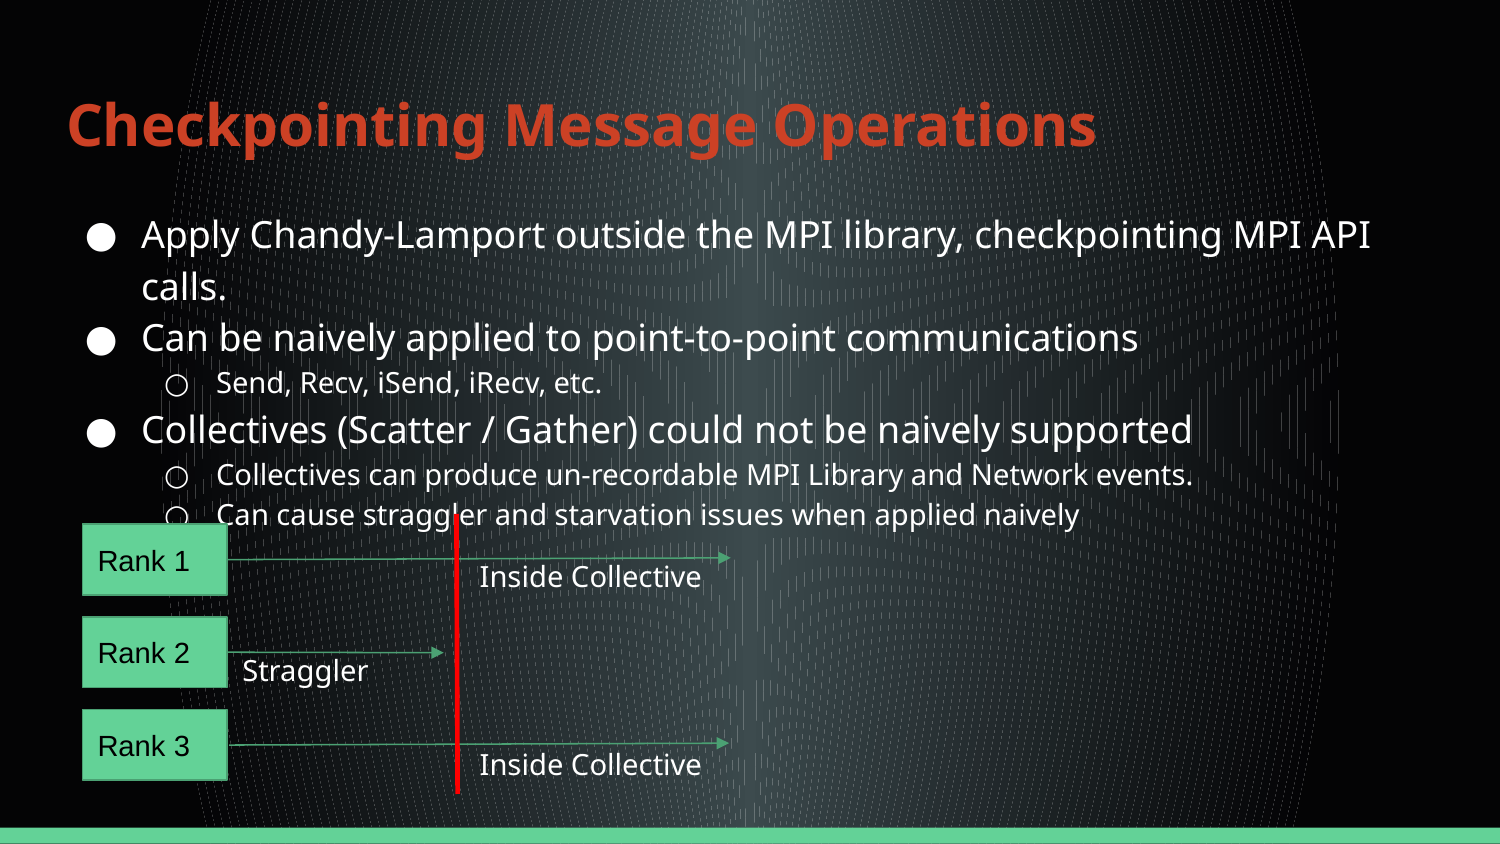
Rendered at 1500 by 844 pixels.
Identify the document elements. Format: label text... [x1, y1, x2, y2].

list Apply Chandy-Lamport outside the MPI library, checkpointing MPI API calls. Can be naively applied to point-to-point communications Send, Recv, iSend, iRecv, etc. Collectives (Scatter / Gather) could not be naively supported Collectives can produce un-recordable MPI Library and Network events. Can cause straggler and starvation issues when applied naively [51, 189, 1449, 514]
text_box Rank 1 [82, 524, 228, 595]
text_box Rank 3 [82, 709, 228, 781]
text_box Straggler [227, 636, 480, 715]
title Checkpointing Message Operations [51, 72, 1449, 167]
text_box Inside Collective [464, 542, 731, 621]
text_box Rank 2 [82, 616, 228, 688]
text_box Inside Collective [464, 731, 731, 809]
